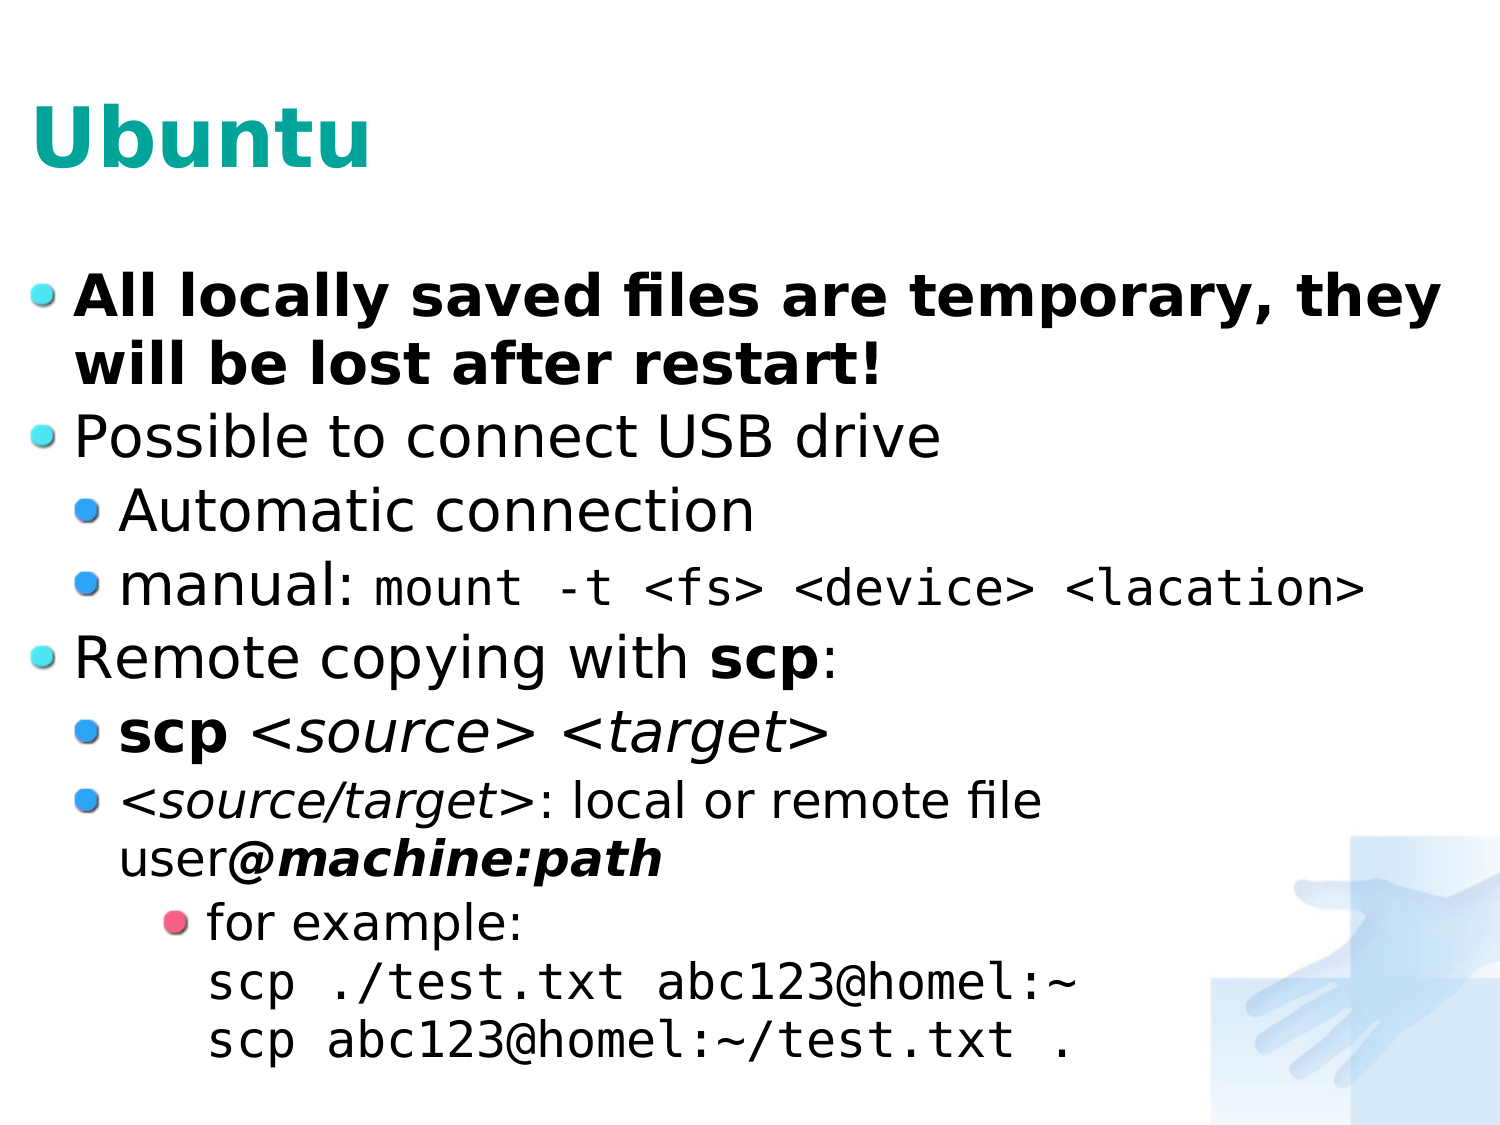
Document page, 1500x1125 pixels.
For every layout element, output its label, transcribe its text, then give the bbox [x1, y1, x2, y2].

title Ubuntu [29, 21, 1477, 257]
picture [0, 0, 1500, 1125]
list All locally saved files are temporary, they will be lost after restart! Possible to connect USB drive Automatic connection manual: mount -t <fs> <device> <lacation> Remote copying with scp: scp <source> <target> <source/target>: local or remote file user@machine:path for example: scp ./test.txt abc123@homel:~ scp abc123@homel:~/test.txt . [29, 262, 1477, 1093]
